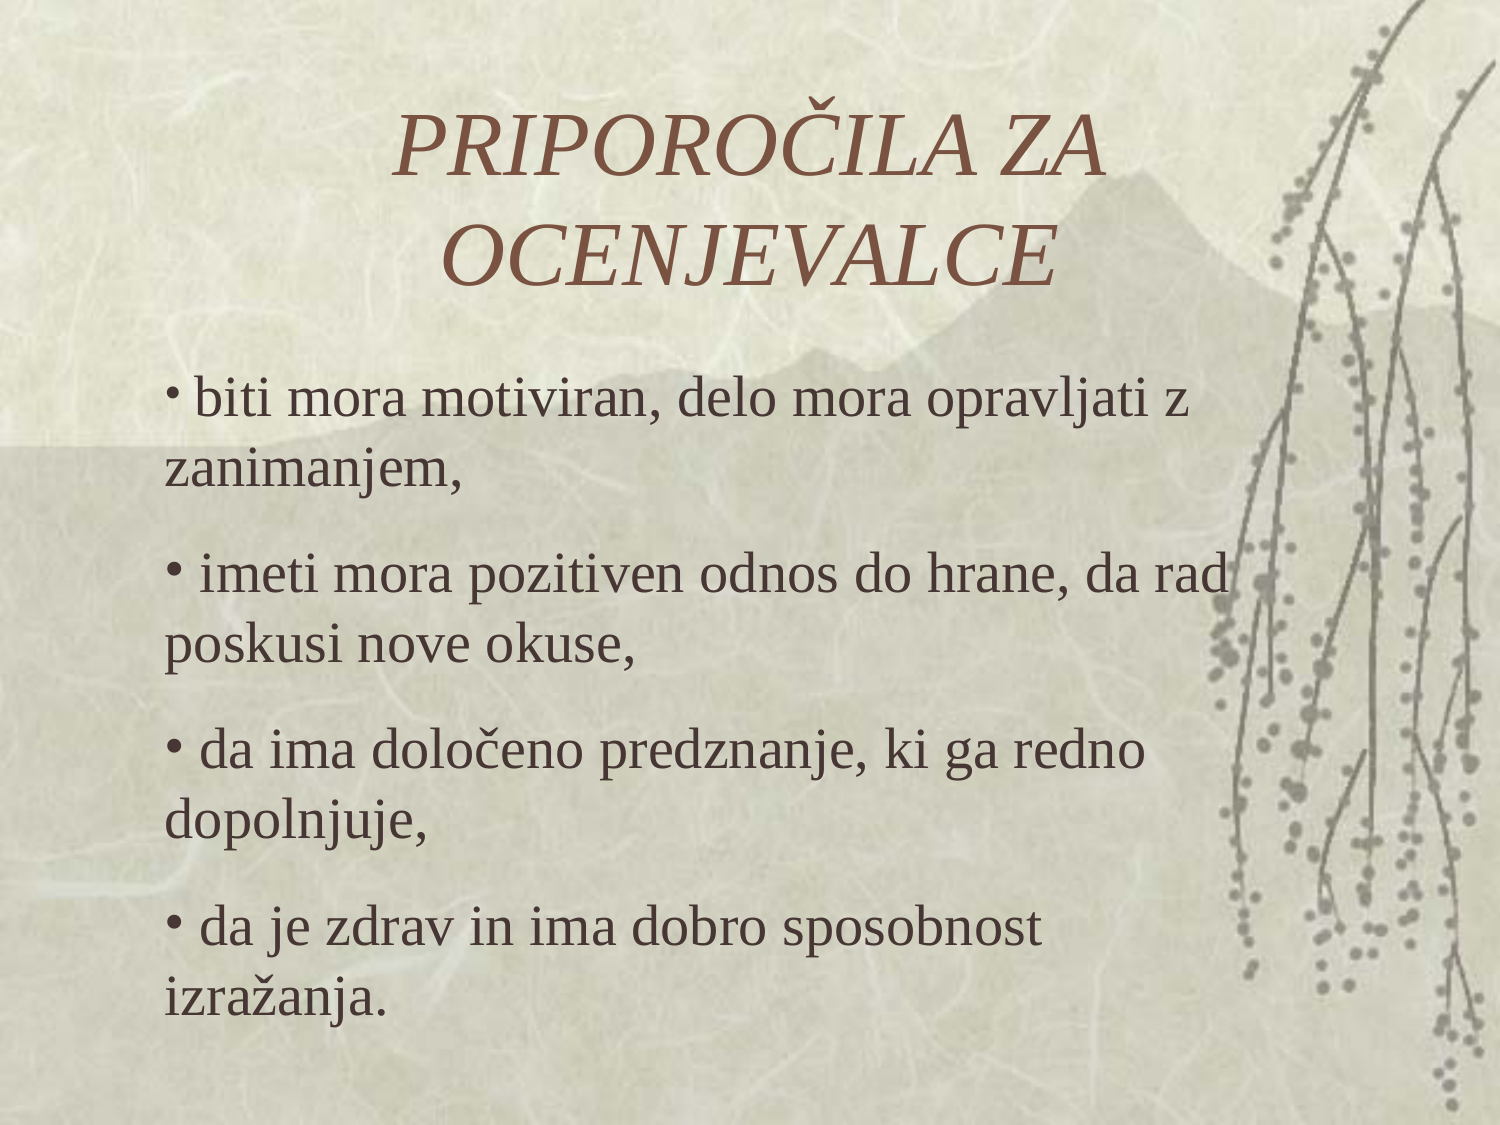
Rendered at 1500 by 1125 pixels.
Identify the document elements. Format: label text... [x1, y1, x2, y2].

title PRIPOROČILA ZA OCENJEVALCE [112, 76, 1388, 312]
picture [0, 0, 1500, 1125]
text_box biti mora motiviran, delo mora opravljati z zanimanjem, imeti mora pozitiven odnos do hrane, da rad poskusi nove okuse, da ima določeno predznanje, ki ga redno dopolnjuje, da je zdrav in ima dobro sposobnost izražanja. [150, 350, 1276, 1035]
